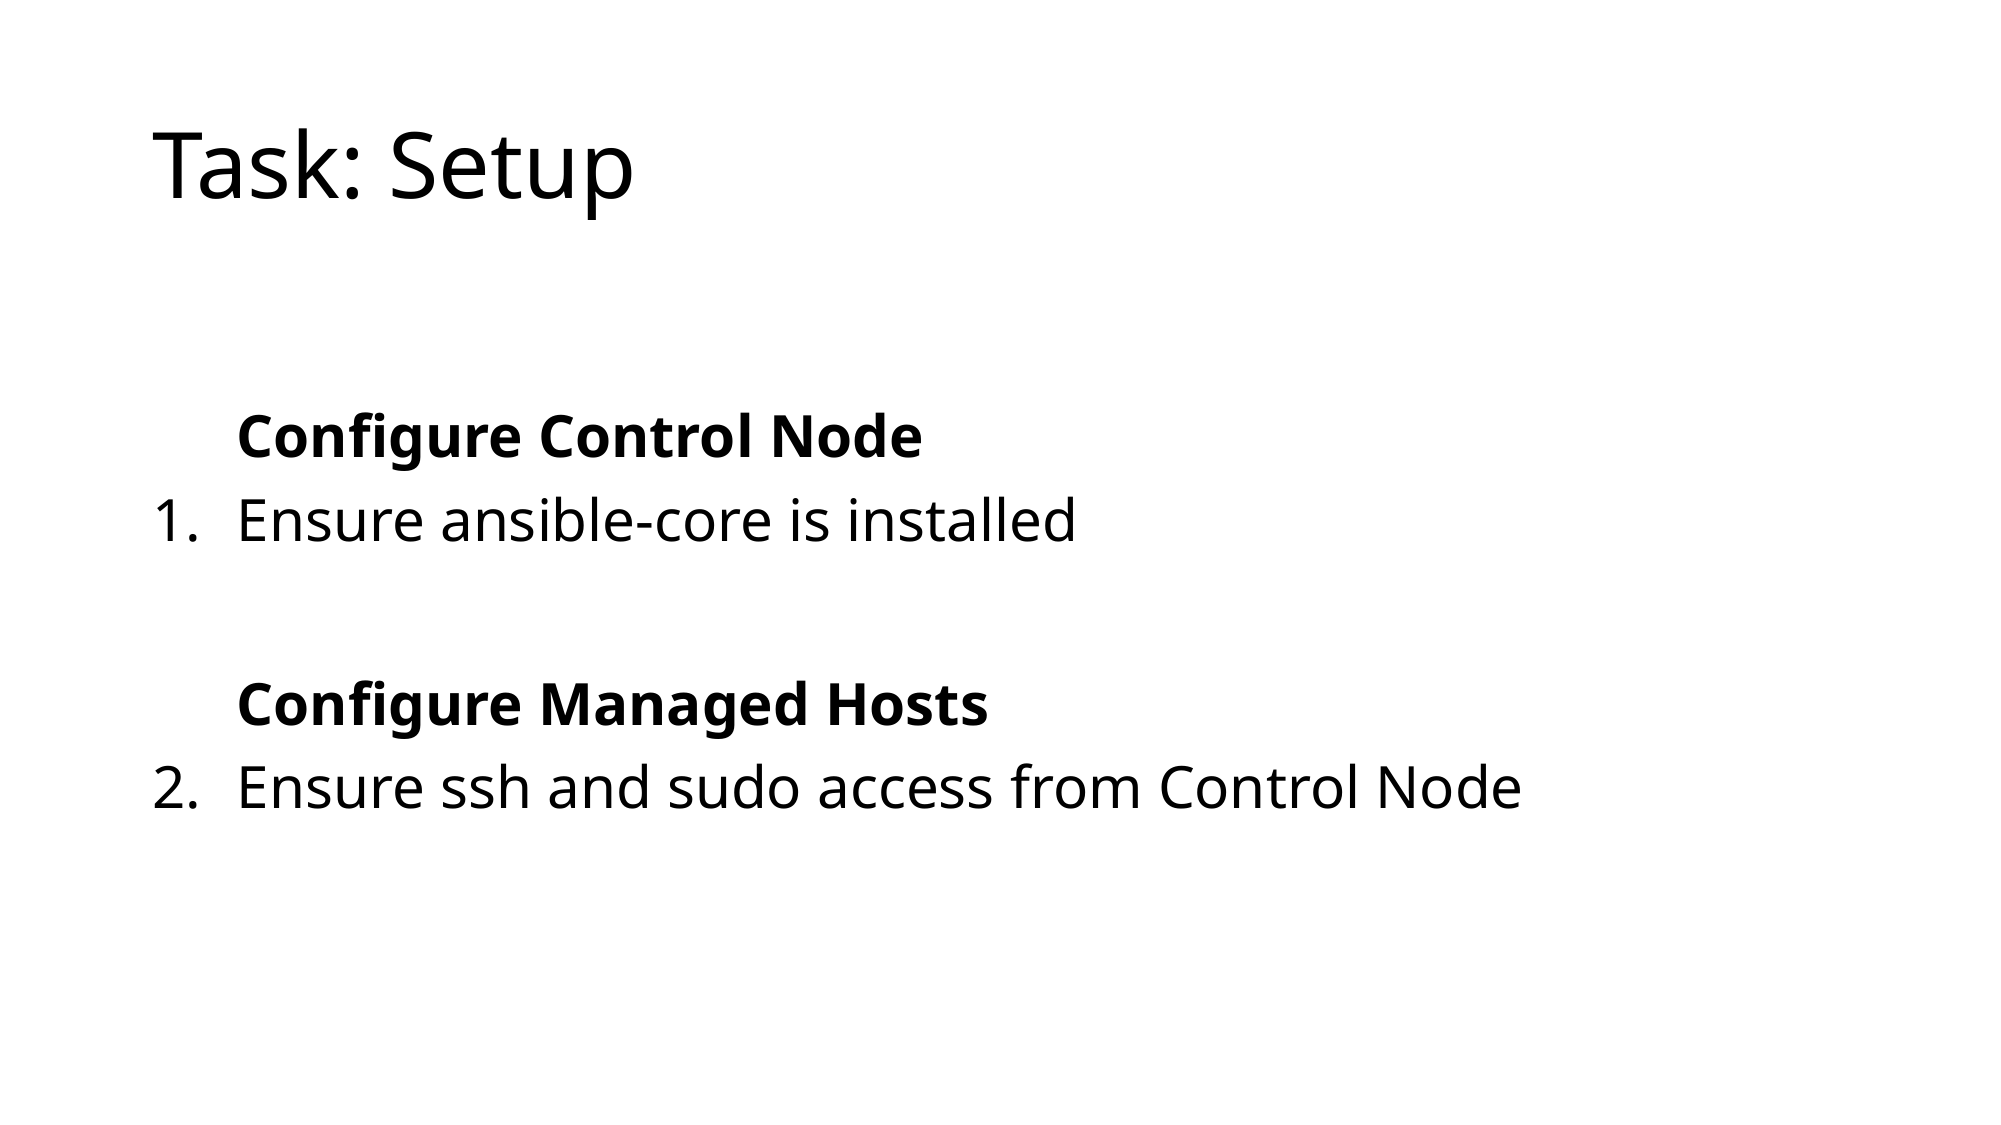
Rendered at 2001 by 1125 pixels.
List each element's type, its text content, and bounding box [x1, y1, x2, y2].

list Configure Control Node Ensure ansible-core is installed Configure Managed Hosts Ensure ssh and sudo access from Control Node [137, 299, 1863, 1014]
title Task: Setup [137, 59, 1863, 278]
